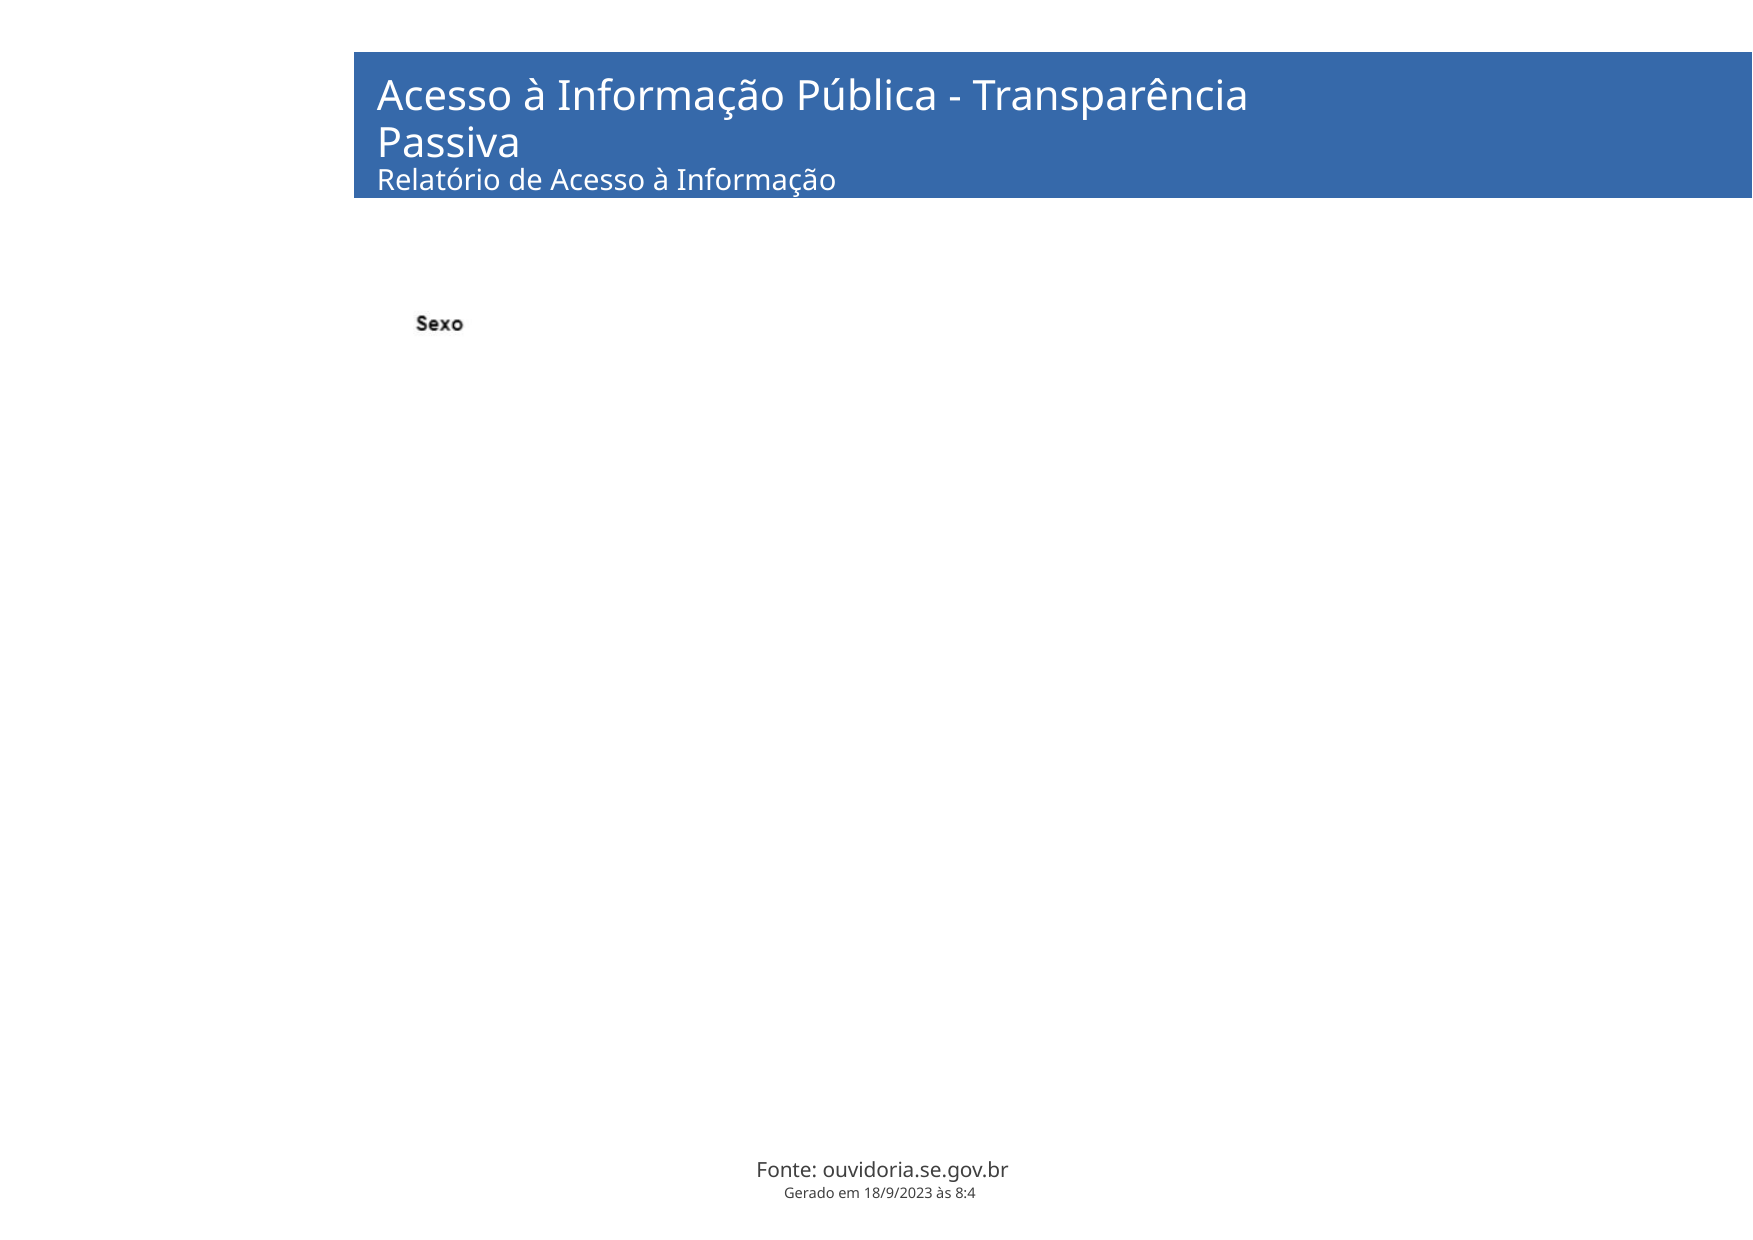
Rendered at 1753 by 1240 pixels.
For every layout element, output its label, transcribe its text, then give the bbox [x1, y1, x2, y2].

text_box [155, 211, 1599, 1028]
text_box Acesso à Informação Pública - Transparência Passiva Relatório de Acesso à Informação SETURAgosto a Agosto de 2023 [376, 72, 1403, 228]
text_box [354, 52, 1752, 198]
text_box Fonte: ouvidoria.se.gov.br [756, 1158, 1023, 1182]
text_box Gerado em 18/9/2023 às 8:4 [784, 1184, 995, 1202]
